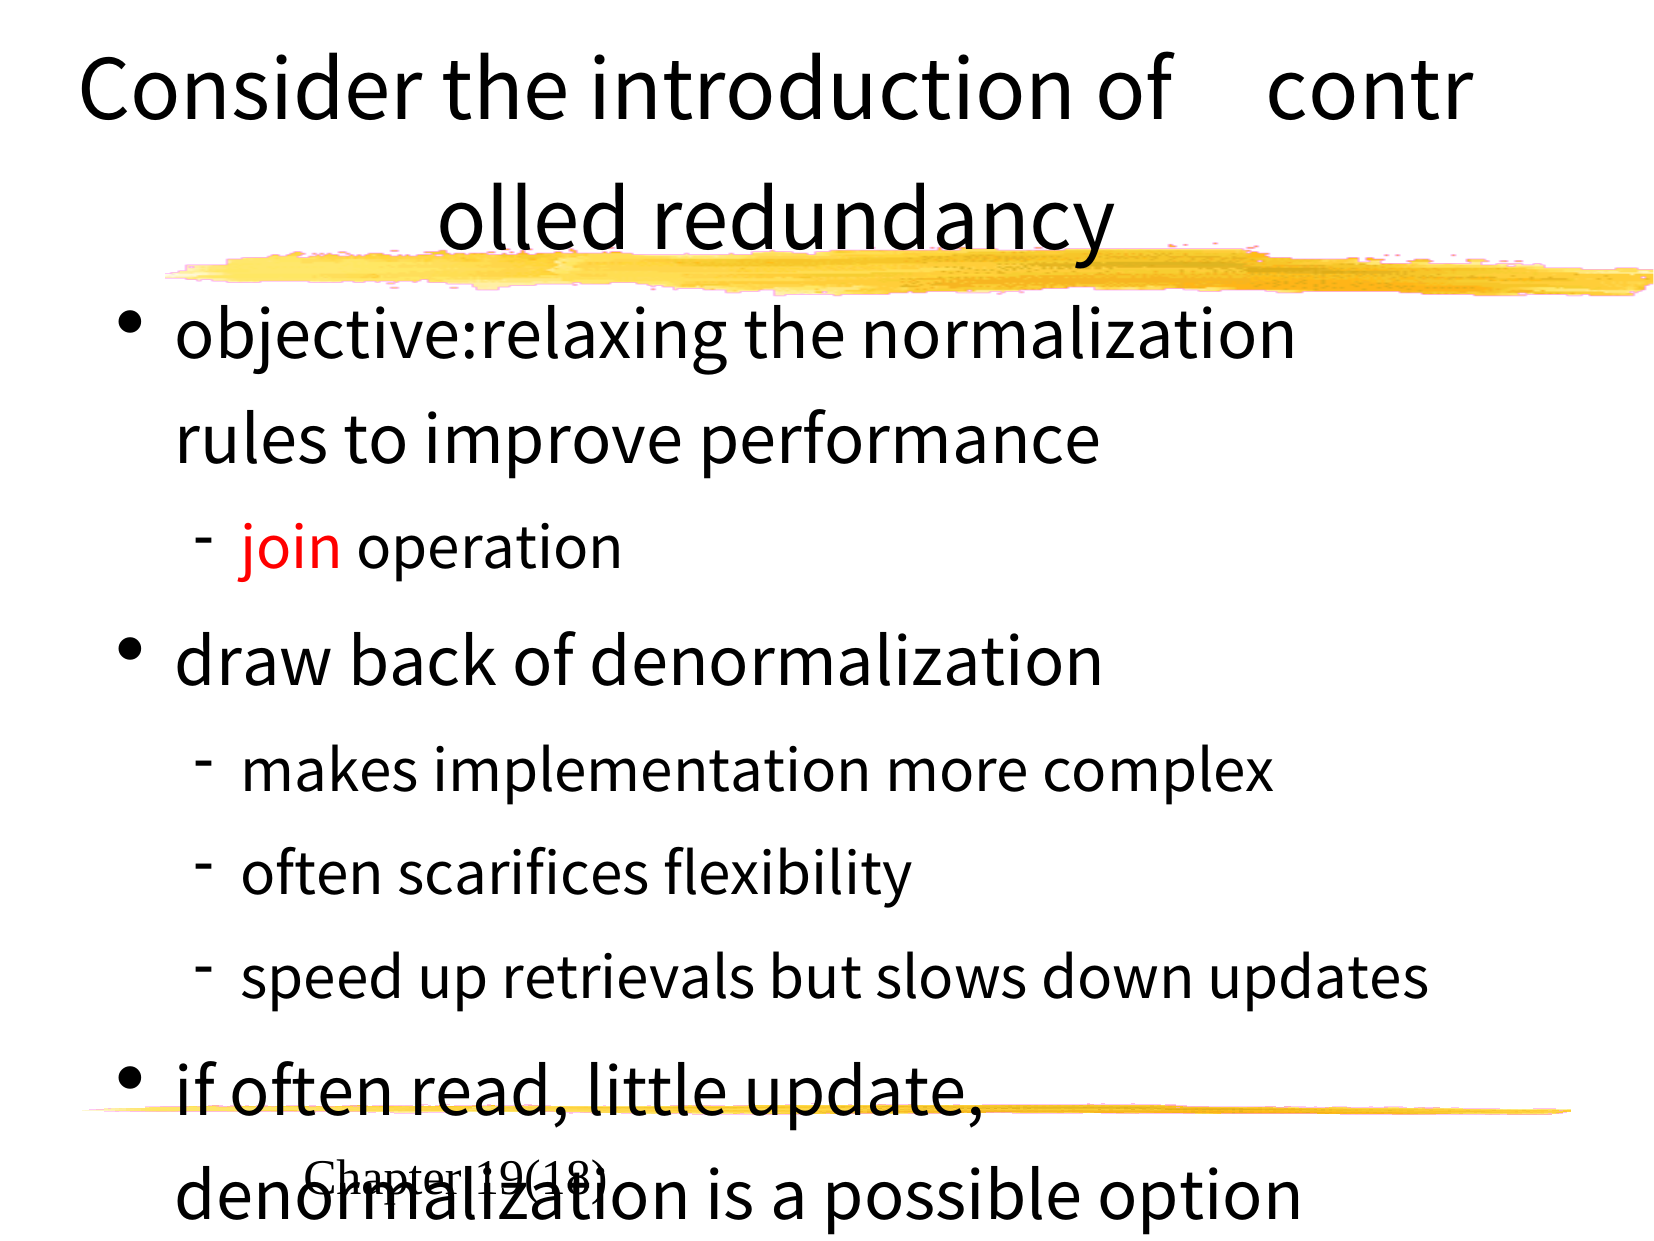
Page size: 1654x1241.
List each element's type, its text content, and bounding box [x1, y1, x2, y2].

text_box Chapter 19(18) [303, 1145, 609, 1202]
title Consider the introduction of controlled redundancy [73, 39, 1479, 249]
picture [165, 237, 1654, 308]
list objective:relaxing the normalization rules to improve performance join operation draw back of denormalization makes implementation more complex often scarifices flexibility speed up retrievals but slows down updates if often read, little update, denormalization is a possible option Step 7.1-7.7 Implications and solutions [118, 273, 1525, 1148]
picture [82, 1102, 118, 1117]
picture [1525, 1102, 1571, 1117]
